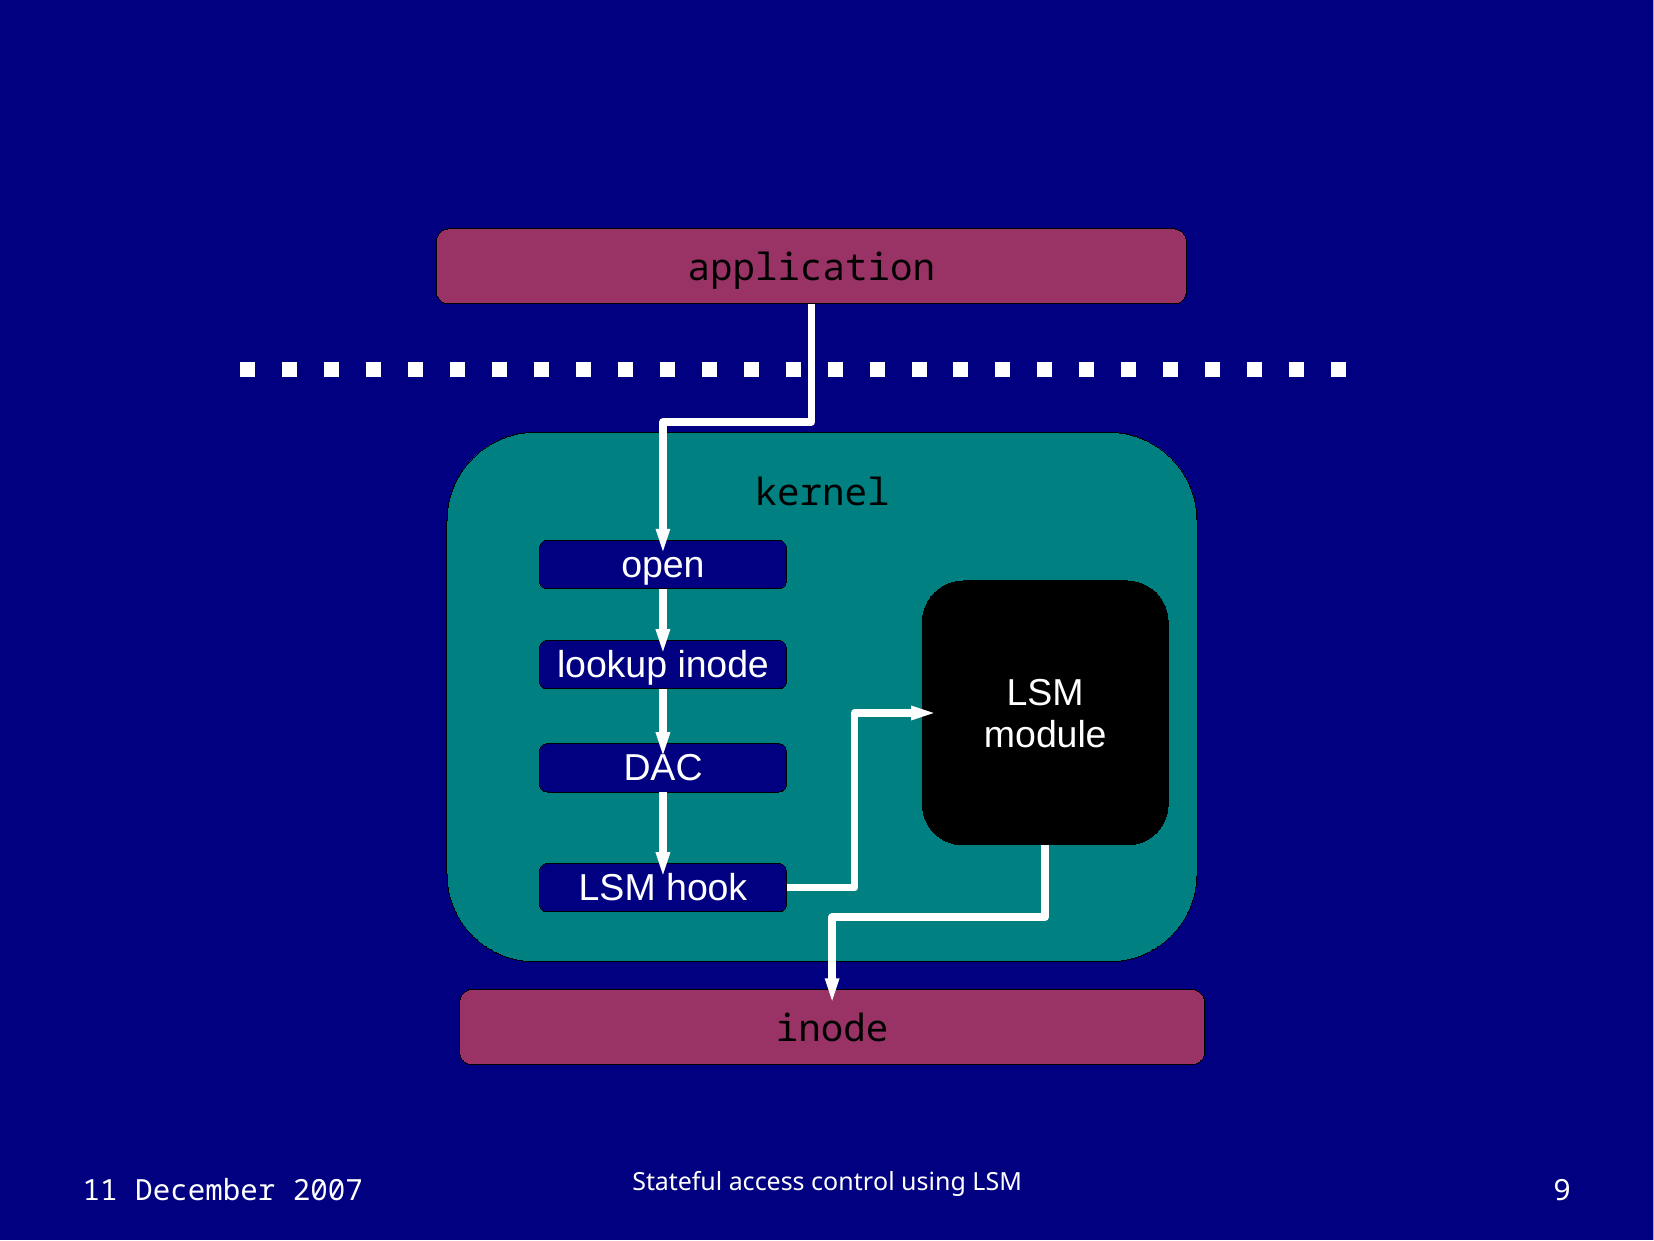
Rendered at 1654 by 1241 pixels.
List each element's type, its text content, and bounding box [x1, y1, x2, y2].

text_box LSM module [922, 580, 1169, 845]
text_box kernel [667, 432, 1198, 962]
text_box LSM hook [539, 863, 787, 912]
text_box open [539, 540, 787, 589]
text_box lookup inode [539, 640, 787, 689]
text_box inode [459, 989, 1205, 1065]
text_box application [436, 228, 1187, 304]
text_box kernel [446, 432, 1041, 962]
text_box DAC [658, 757, 667, 770]
text_box DAC [539, 743, 787, 793]
